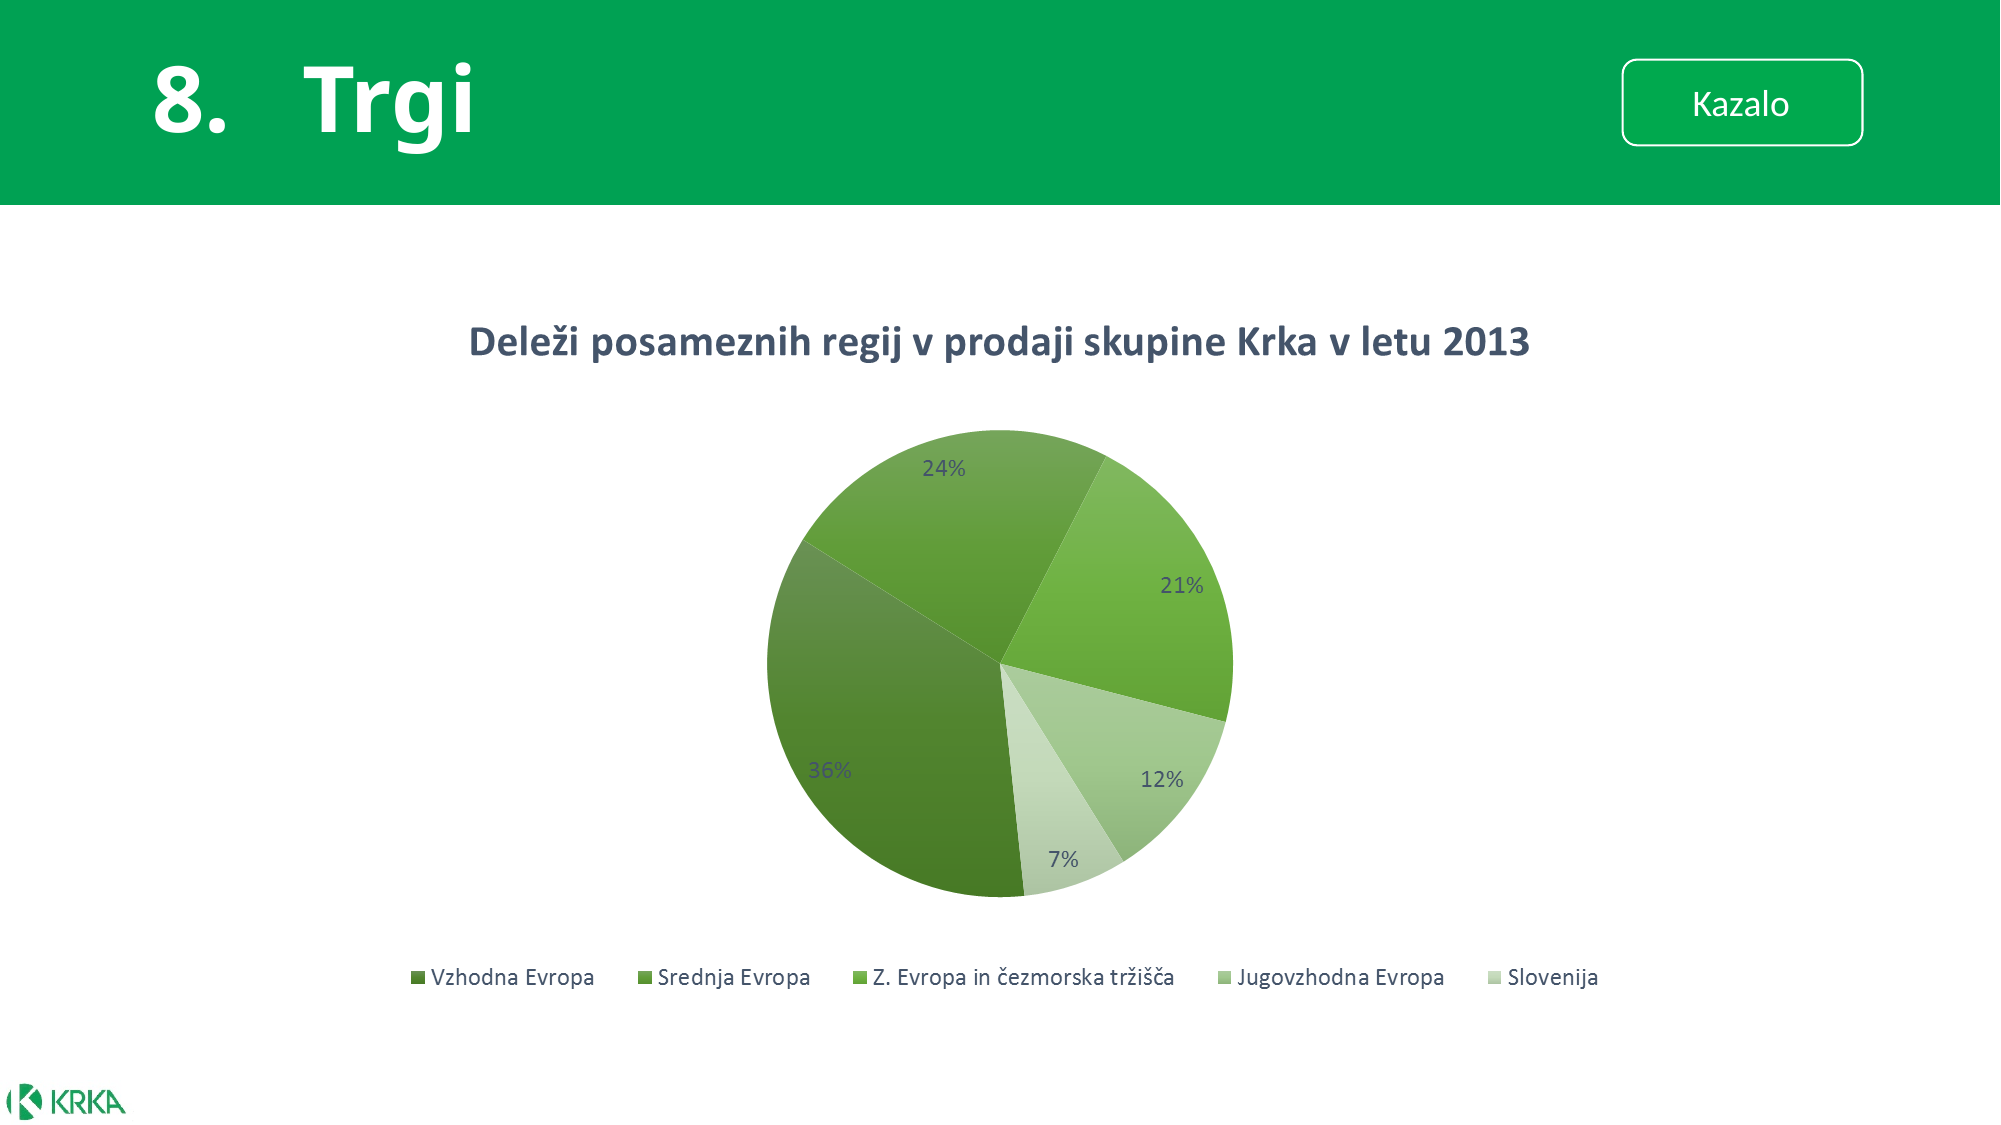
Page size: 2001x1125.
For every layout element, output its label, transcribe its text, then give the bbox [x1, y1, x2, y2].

picture [129, 289, 1871, 1019]
title 8. Trgi [137, 0, 2000, 205]
picture [0, 1080, 134, 1125]
